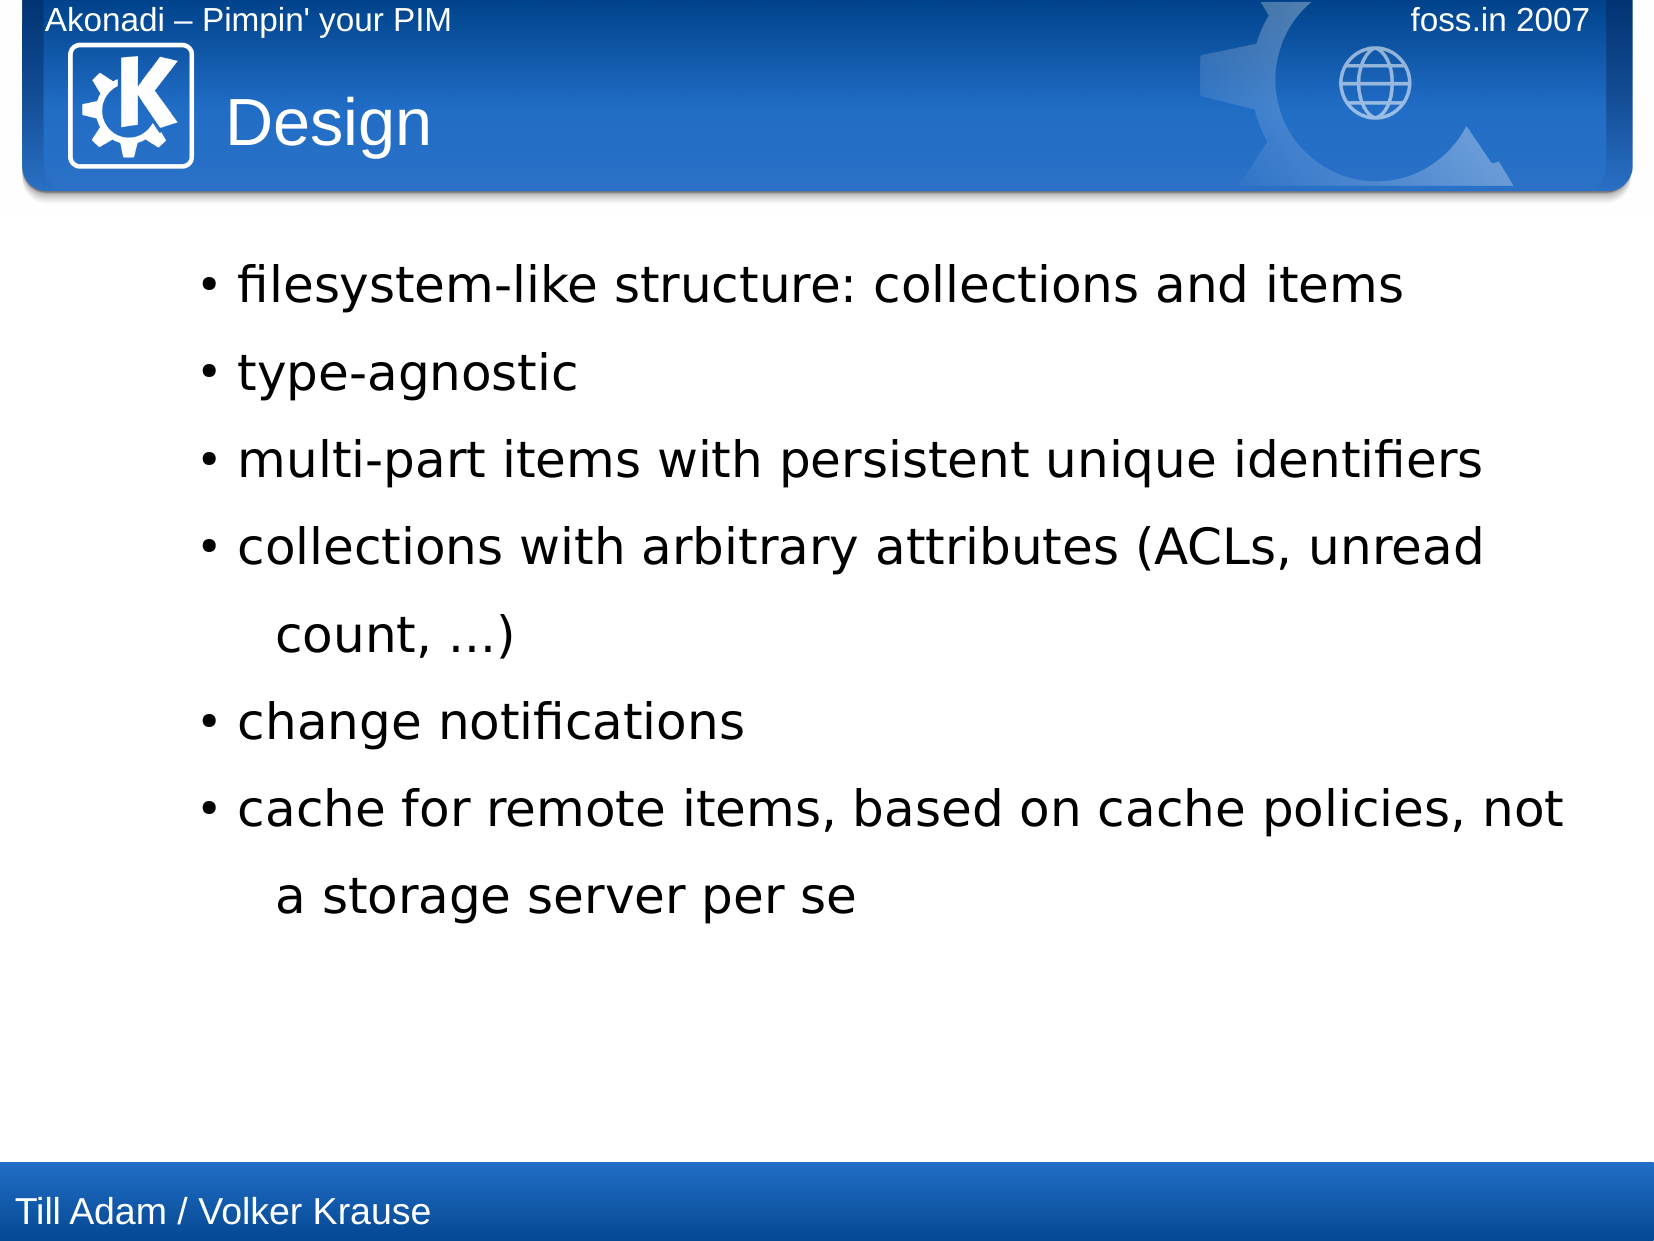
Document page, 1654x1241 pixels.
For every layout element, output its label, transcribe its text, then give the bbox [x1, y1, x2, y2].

title Design [225, 49, 1571, 188]
text_box filesystem-like structure: collections and items type-agnostic multi-part items with persistent unique identifiers collections with arbitrary attributes (ACLs, unread count, ...) change notifications cache for remote items, based on cache policies, not a storage server per se [95, 219, 1613, 959]
